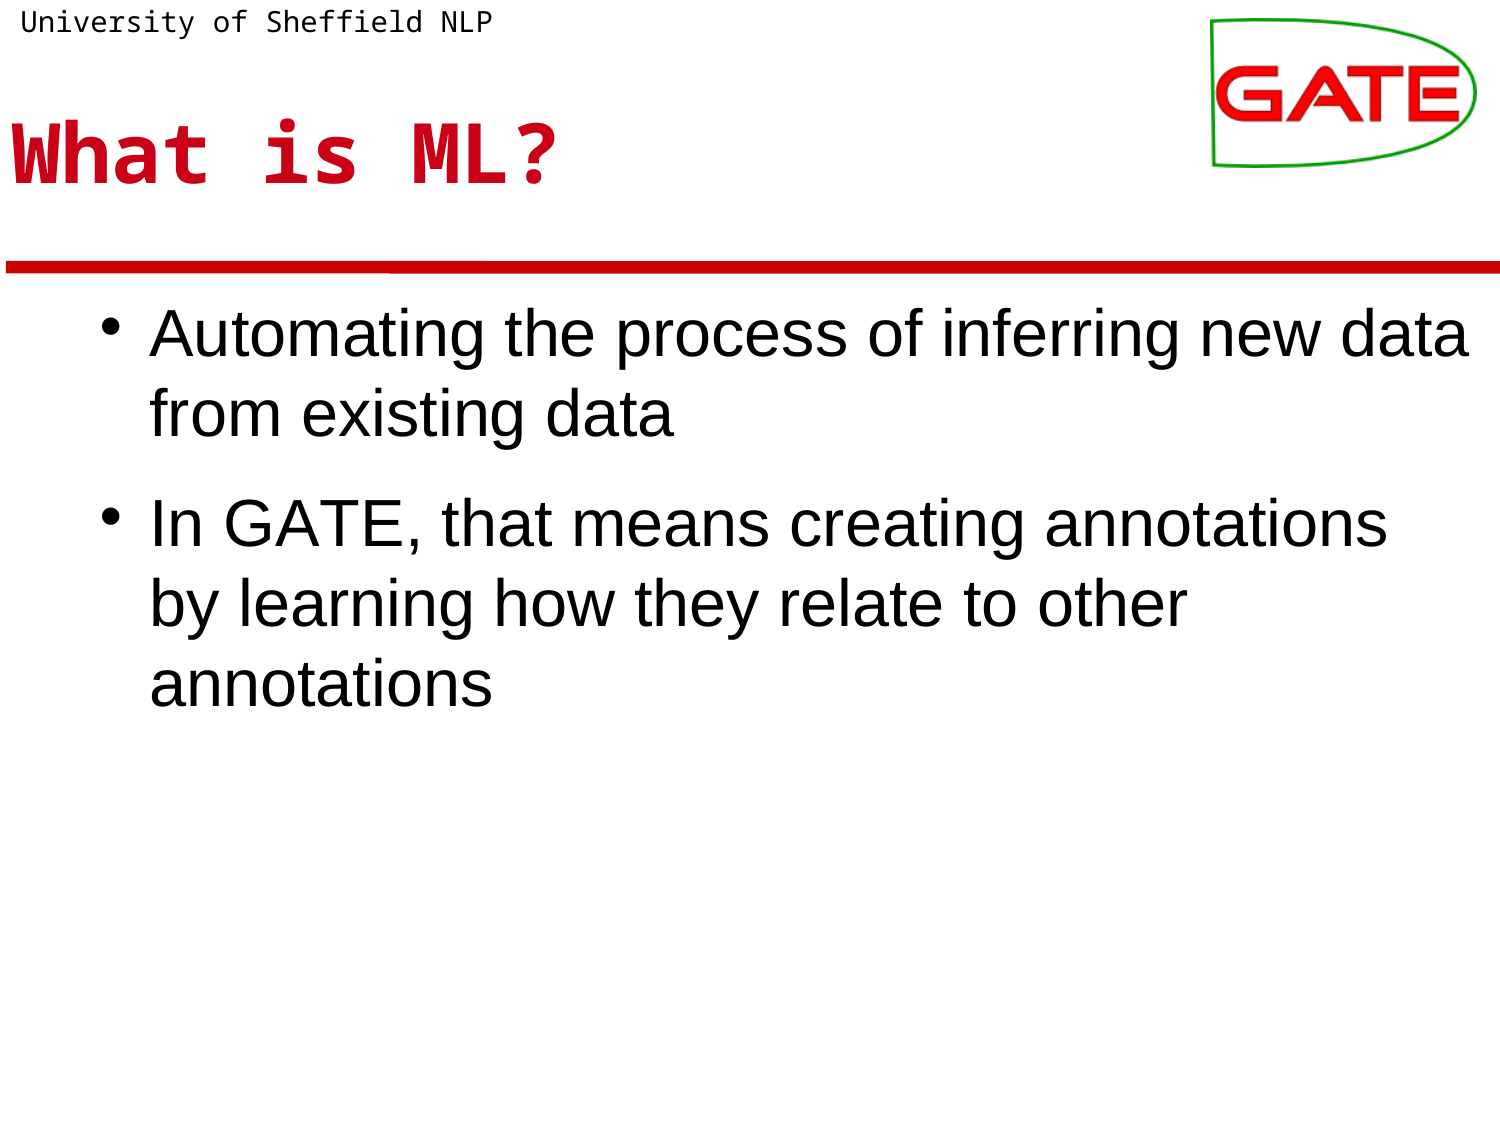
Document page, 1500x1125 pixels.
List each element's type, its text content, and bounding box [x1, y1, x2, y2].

list Automating the process of inferring new data from existing data In GATE, that means creating annotations by learning how they relate to other annotations [82, 290, 1477, 1109]
title What is ML? [11, 49, 1500, 257]
picture [1210, 18, 1477, 49]
